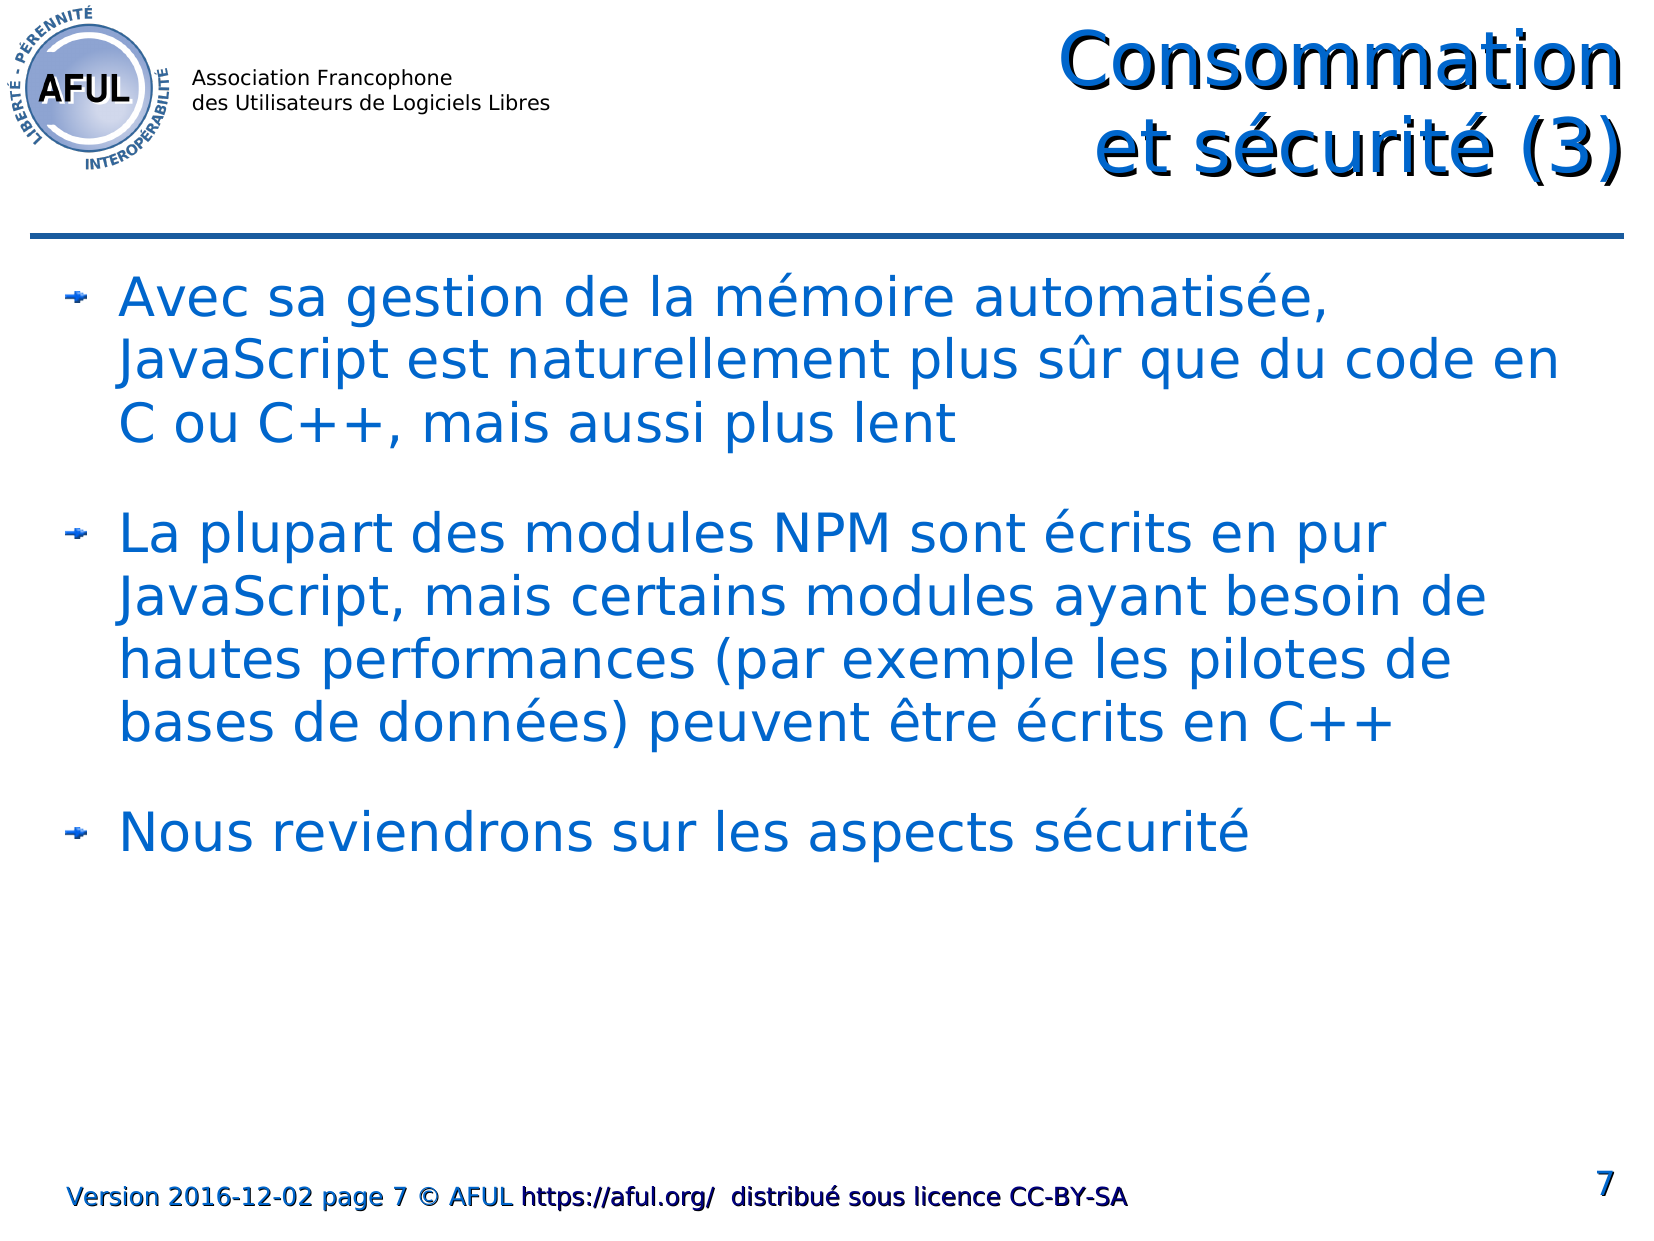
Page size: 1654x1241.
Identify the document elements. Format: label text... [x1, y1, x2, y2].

title Consommation et sécurité (3) [501, 0, 1625, 207]
picture [0, 0, 178, 178]
list Avec sa gestion de la mémoire automatisée, JavaScript est naturellement plus sûr que du code en C ou C++, mais aussi plus lent La plupart des modules NPM sont écrits en pur JavaScript, mais certains modules ayant besoin de hautes performances (par exemple les pilotes de bases de données) peuvent être écrits en C++ Nous reviendrons sur les aspects sécurité [47, 265, 1595, 1211]
